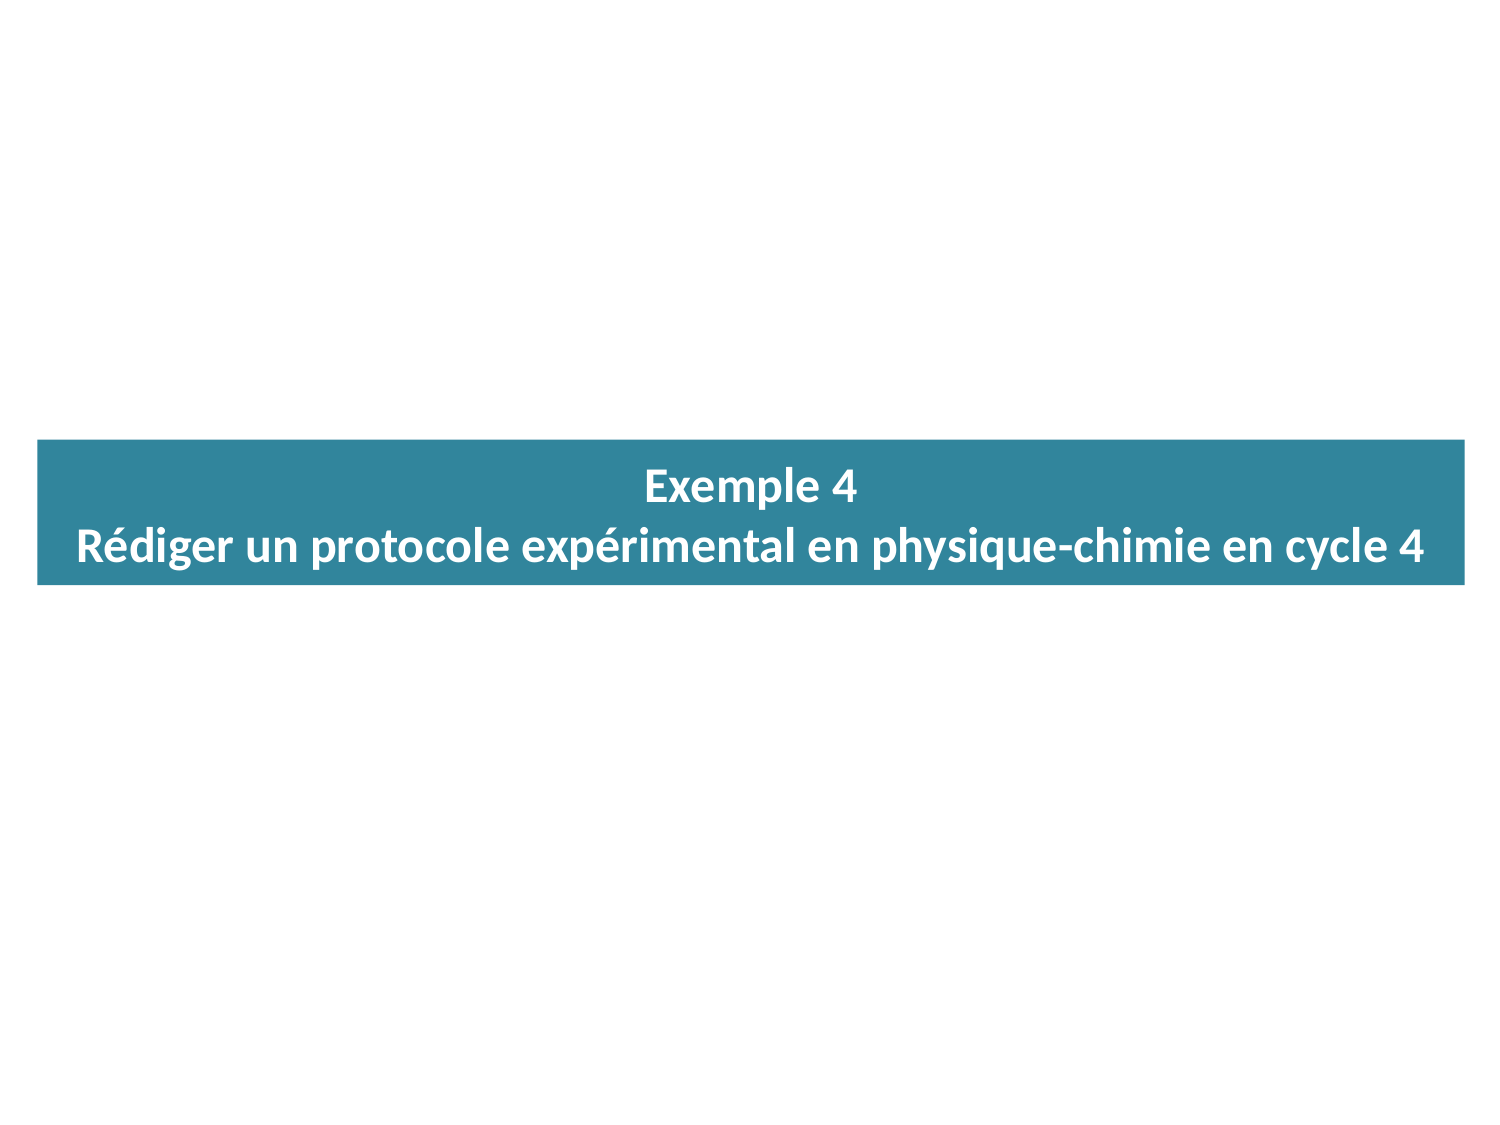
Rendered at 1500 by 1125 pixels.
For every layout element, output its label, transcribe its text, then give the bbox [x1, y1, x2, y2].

text_box Exemple 4 Rédiger un protocole expérimental en physique-chimie en cycle 4 [37, 439, 1465, 586]
